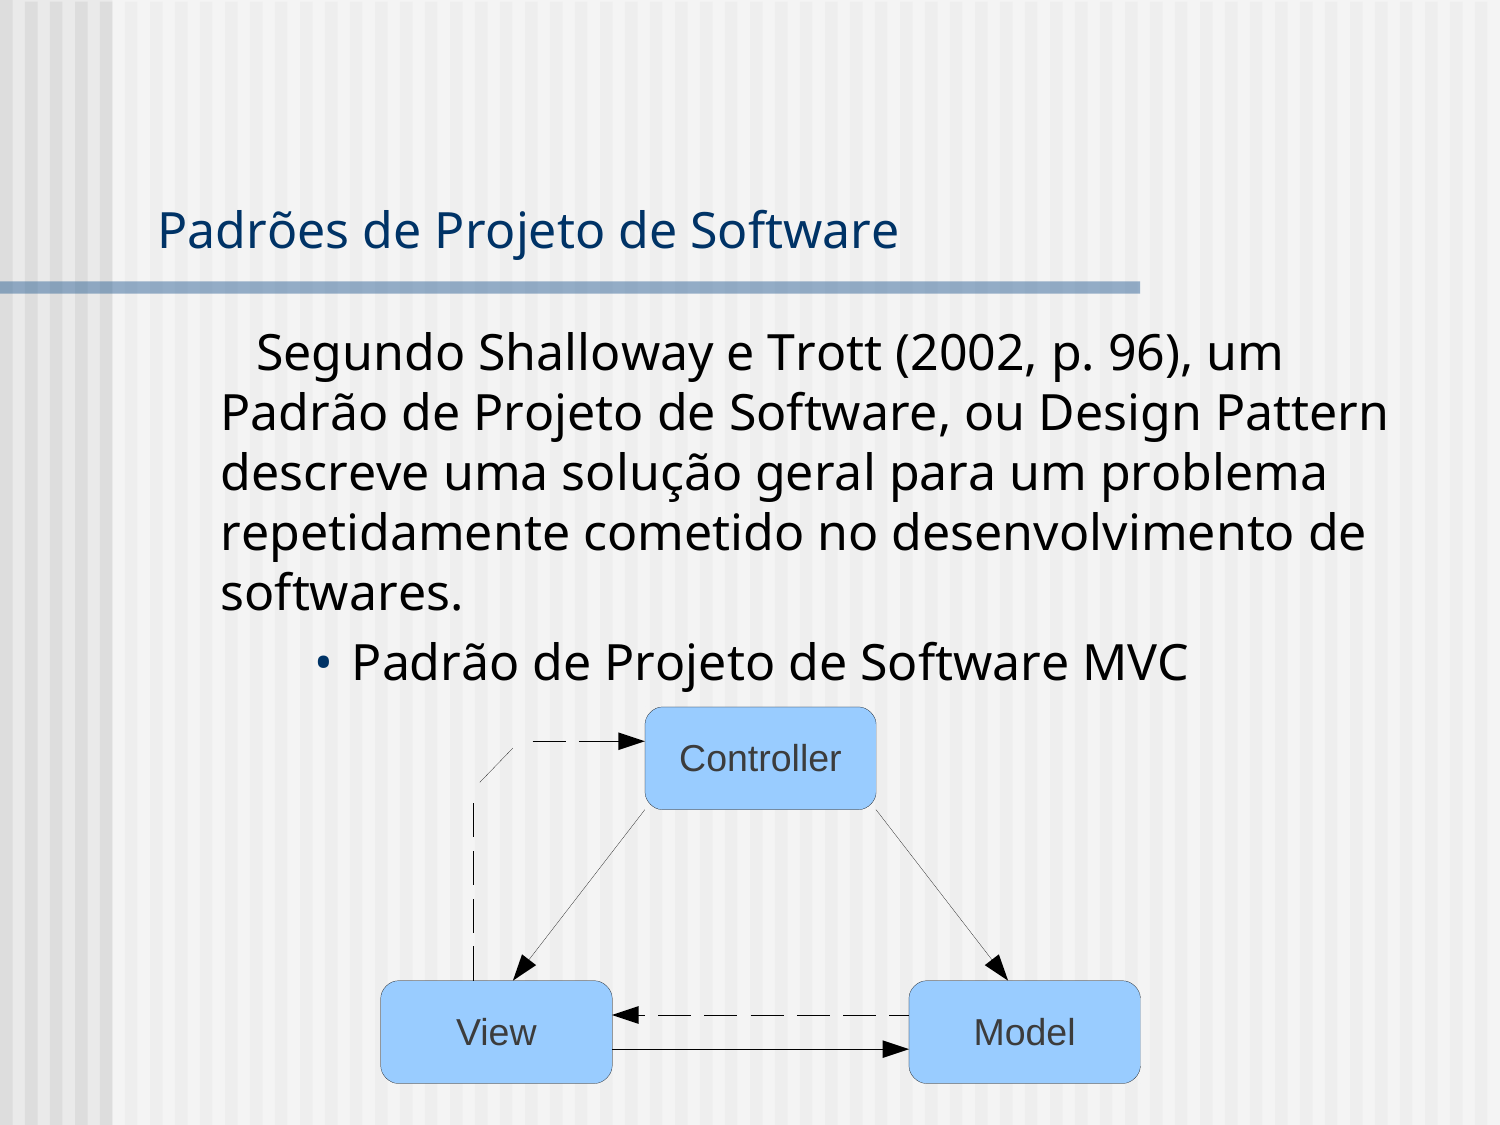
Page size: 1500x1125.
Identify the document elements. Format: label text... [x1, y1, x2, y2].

title Padrões de Projeto de Software [142, 31, 1482, 267]
list Segundo Shalloway e Trott (2002, p. 96), um Padrão de Projeto de Software, ou Design Pattern descreve uma solução geral para um problema repetidamente cometido no desenvolvimento de softwares. Padrão de Projeto de Software MVC [149, 312, 1481, 1055]
chart [252, 678, 1269, 1119]
